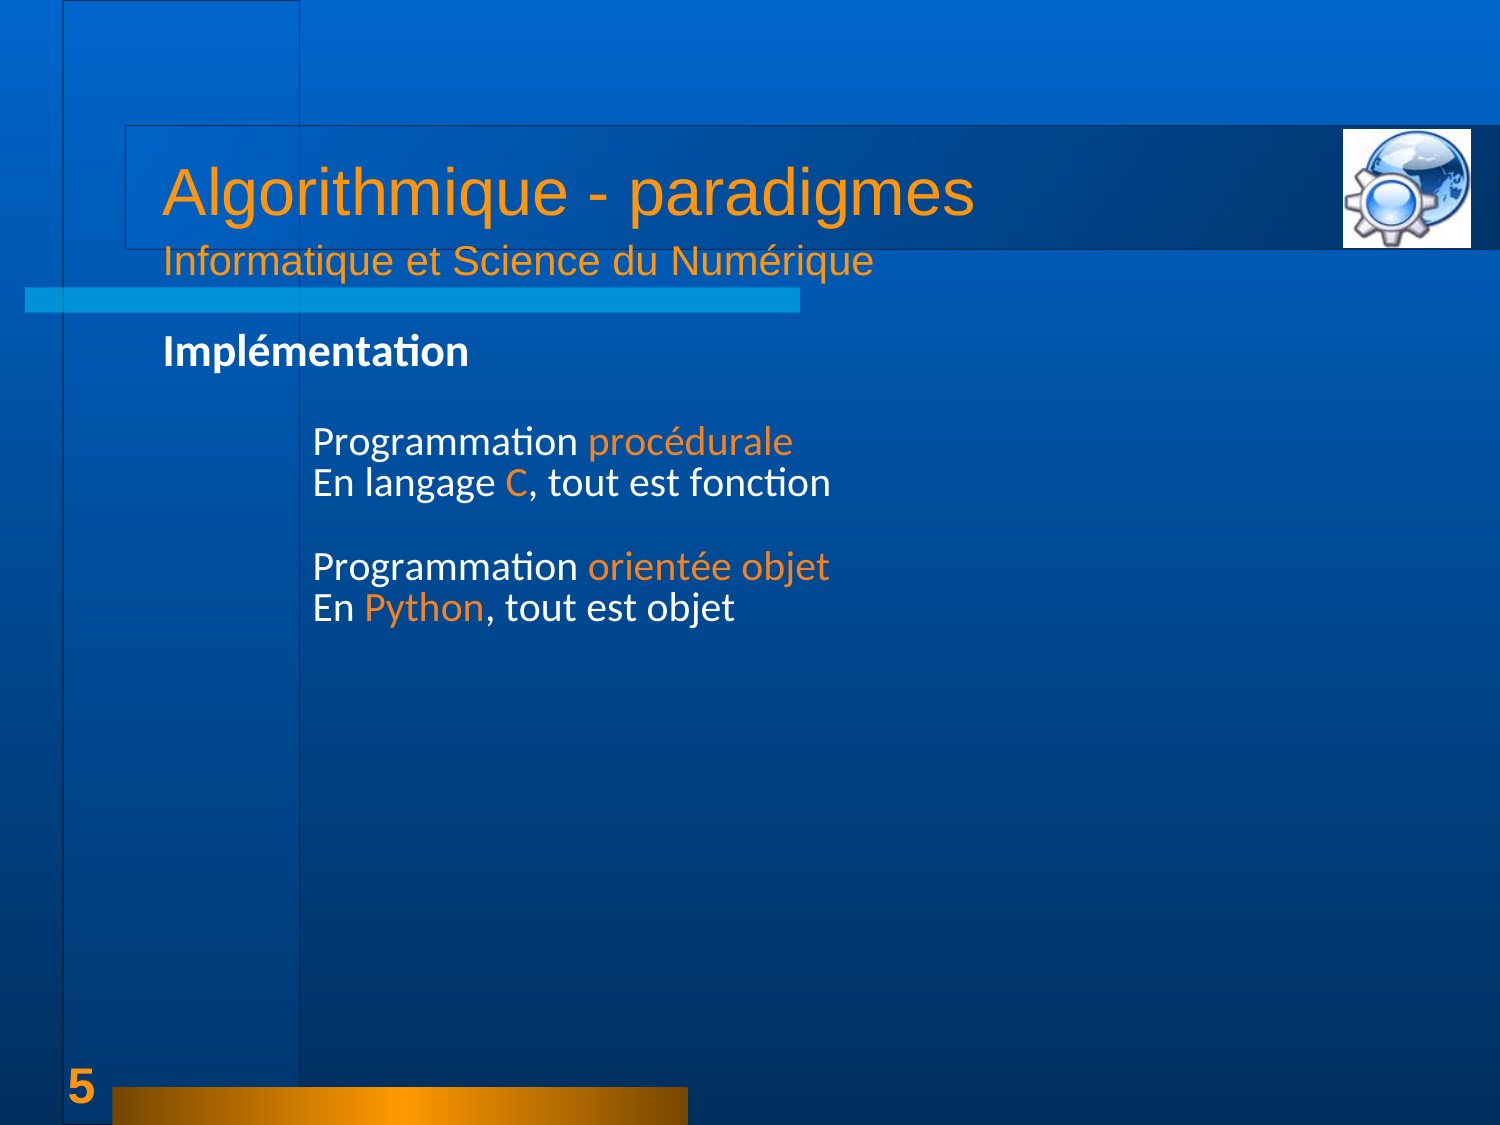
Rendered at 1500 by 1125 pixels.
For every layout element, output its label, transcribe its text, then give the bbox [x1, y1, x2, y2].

text_box Implémentation Programmation procédurale En langage C, tout est fonction Programmation orientée objet En Python, tout est objet [147, 324, 1418, 770]
picture [1343, 129, 1471, 248]
